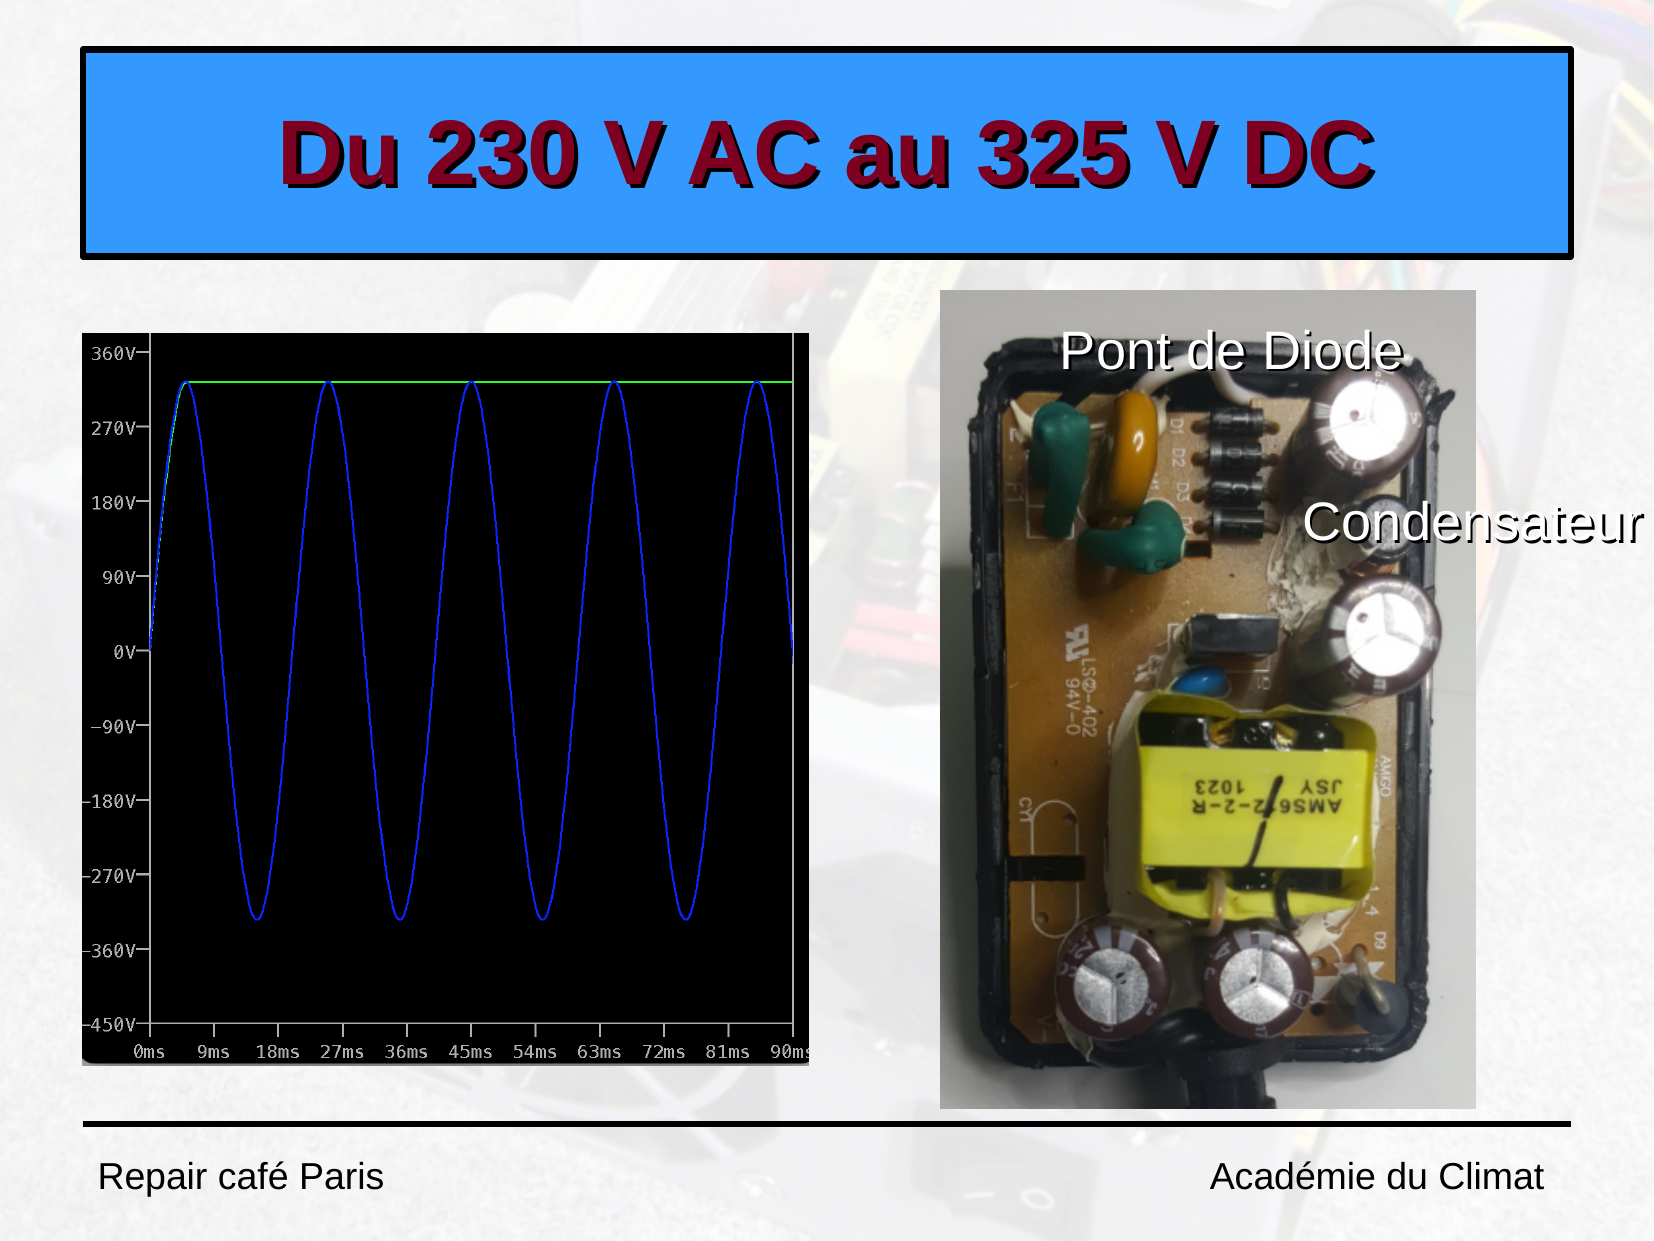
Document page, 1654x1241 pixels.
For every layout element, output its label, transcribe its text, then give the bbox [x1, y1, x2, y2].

picture [0, 0, 1654, 1241]
text_box Pont de Diode [1045, 312, 1420, 389]
text_box Repair café Paris Académie du Climat [82, 1147, 1571, 1205]
title Du 230 V AC au 325 V DC [82, 49, 1571, 257]
text_box Condensateur [1287, 484, 1654, 560]
